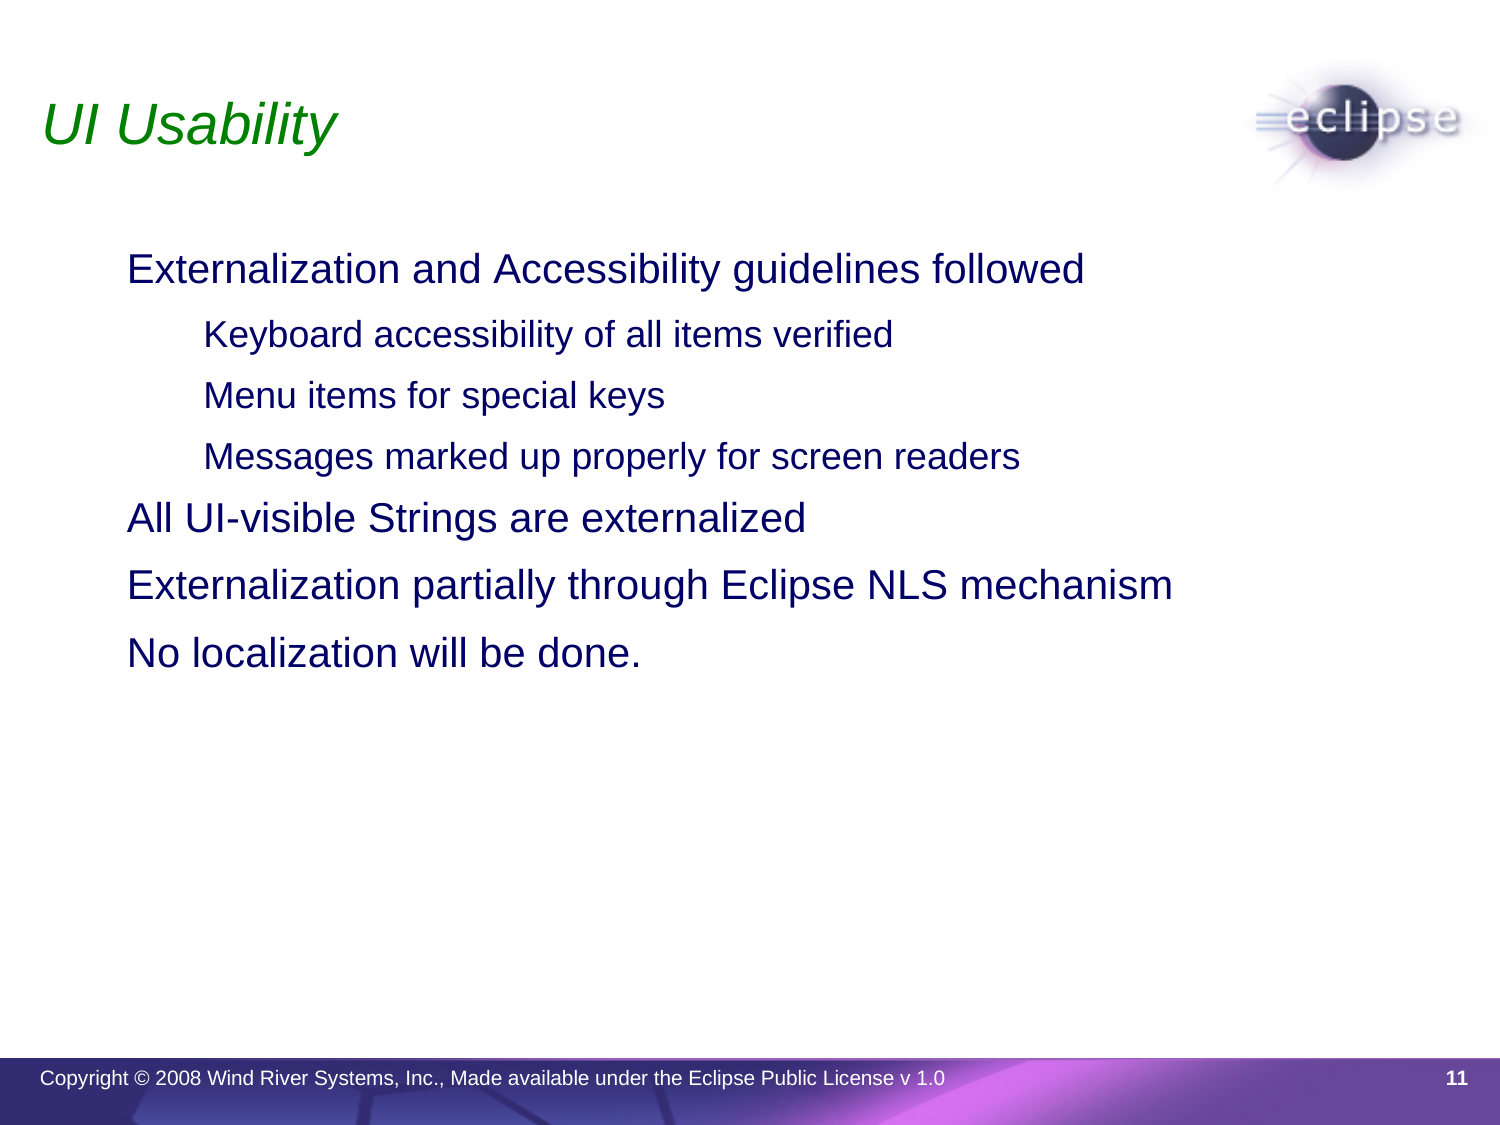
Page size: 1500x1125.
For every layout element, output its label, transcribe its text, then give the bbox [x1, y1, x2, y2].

text_box <number> [1133, 1059, 1484, 1100]
picture [1222, 60, 1500, 191]
list Externalization and Accessibility guidelines followed Keyboard accessibility of all items verified Menu items for special keys Messages marked up properly for screen readers All UI-visible Strings are externalized Externalization partially through Eclipse NLS mechanism No localization will be done. [112, 237, 1388, 784]
title UI Usability [26, 90, 1223, 172]
picture [0, 1058, 1500, 1125]
